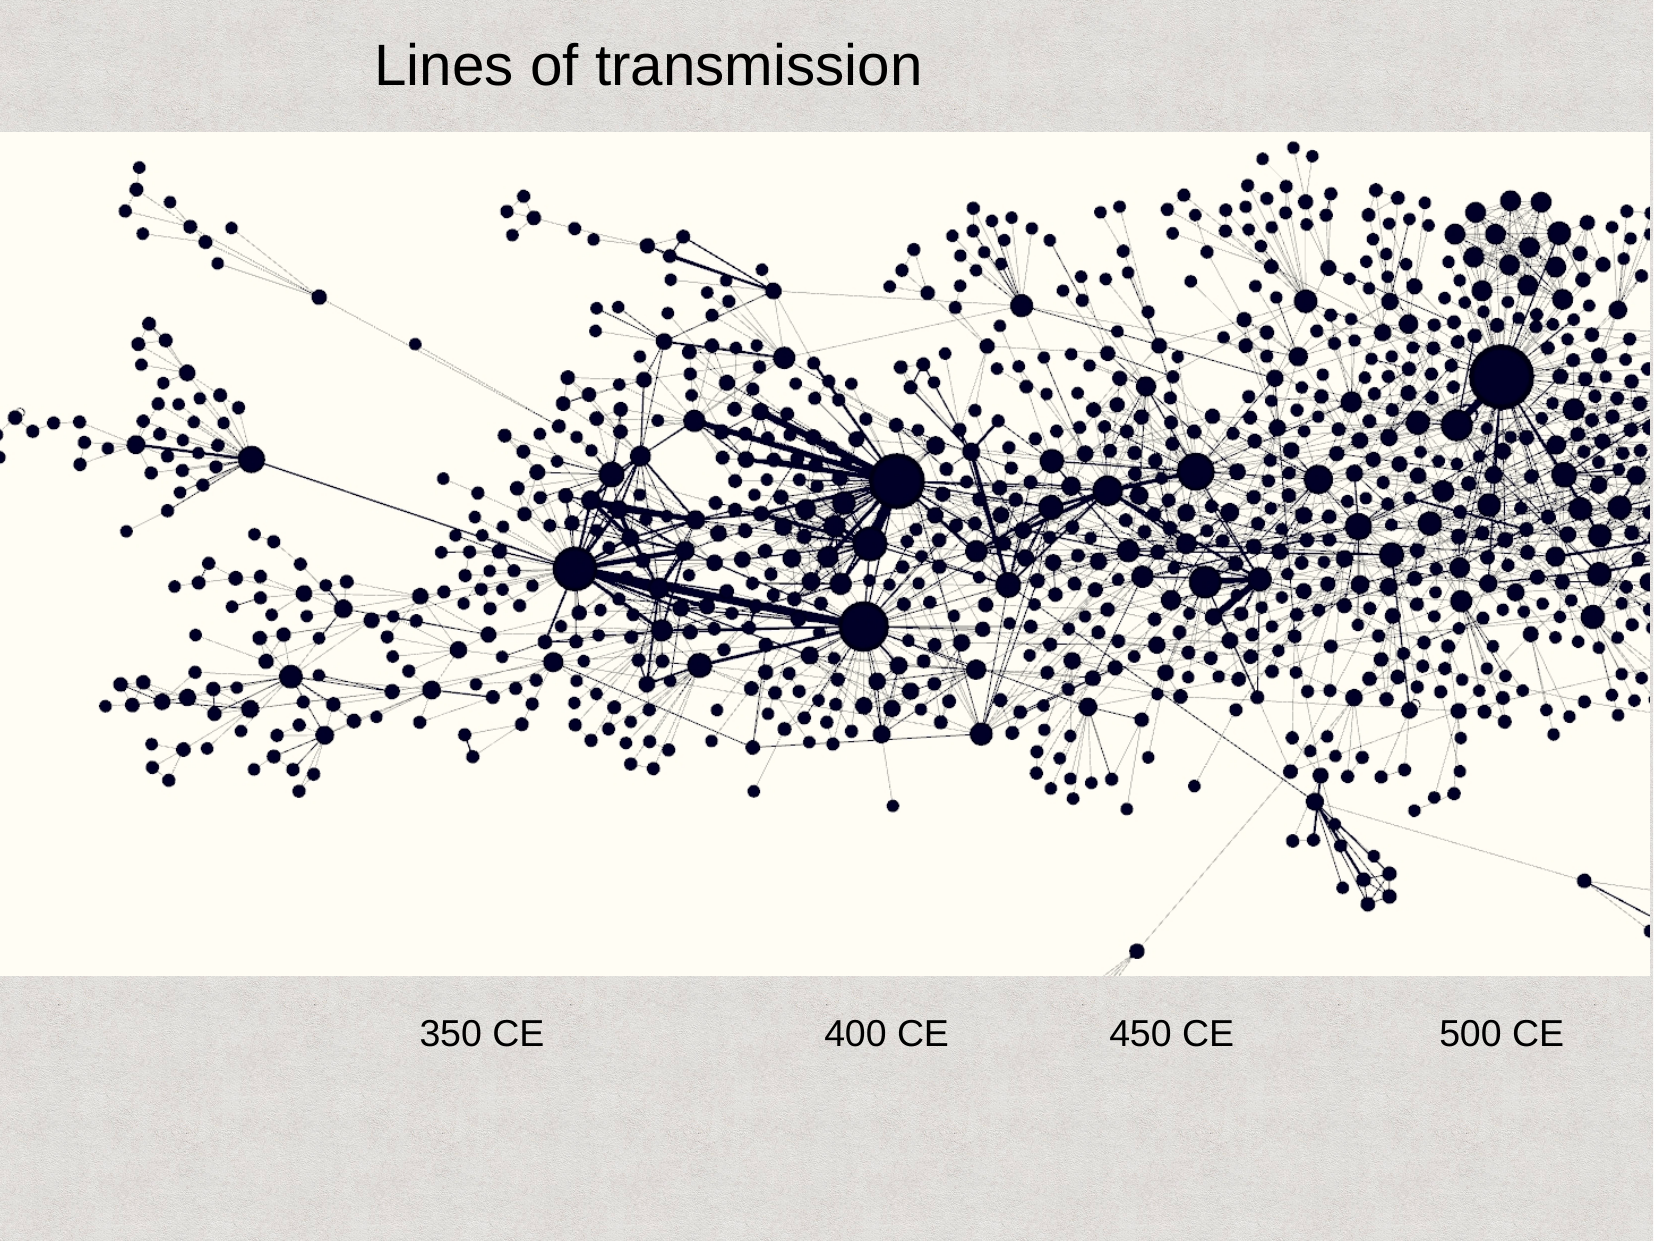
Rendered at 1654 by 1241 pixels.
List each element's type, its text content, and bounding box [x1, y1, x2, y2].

text_box 400 CE [809, 1005, 975, 1063]
text_box Lines of transmission [359, 25, 975, 106]
text_box 500 CE [1424, 1005, 1590, 1066]
picture [0, 0, 1654, 1241]
text_box 450 CE [1094, 1005, 1260, 1066]
text_box 350 CE [404, 1005, 585, 1081]
